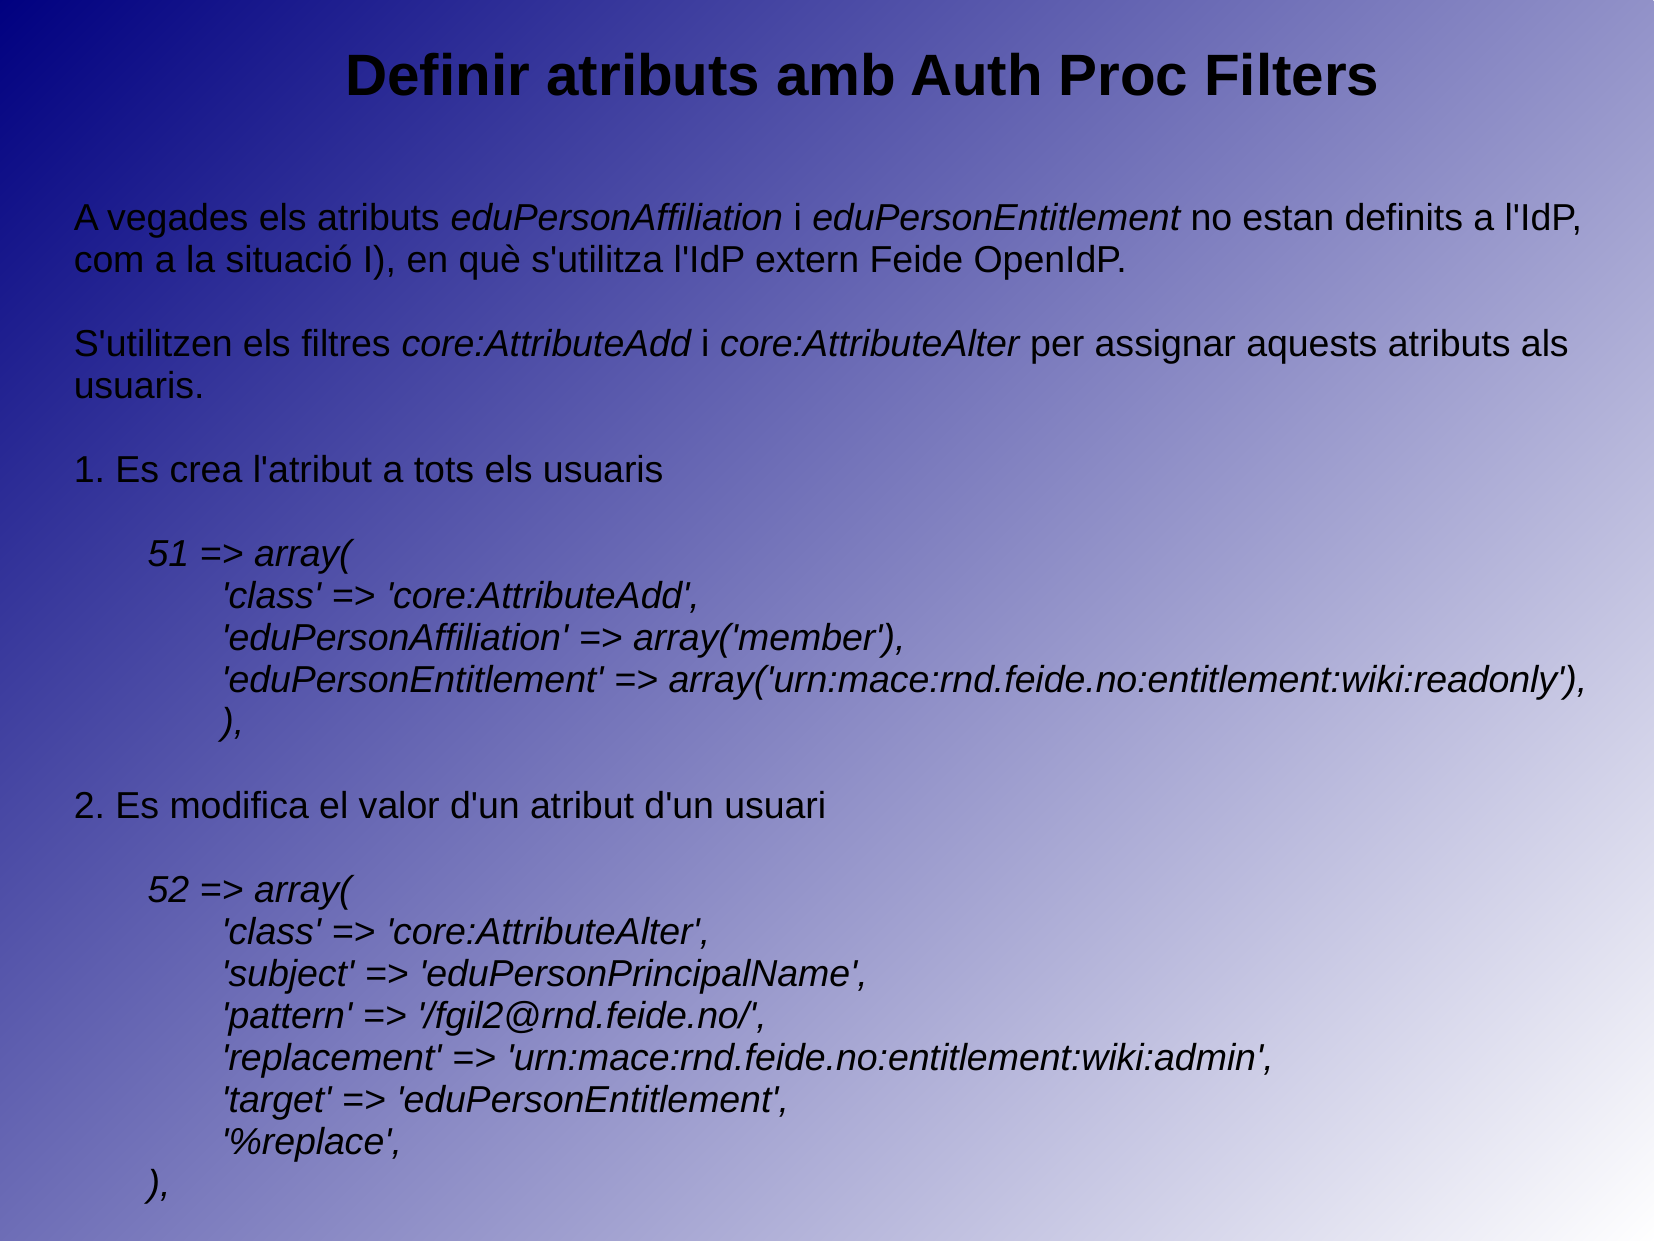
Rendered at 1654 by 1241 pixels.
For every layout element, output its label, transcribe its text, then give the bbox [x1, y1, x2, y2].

text_box A vegades els atributs eduPersonAffiliation i eduPersonEntitlement no estan definits a l'IdP, com a la situació I), en què s'utilitza l'IdP extern Feide OpenIdP. S'utilitzen els filtres core:AttributeAdd i core:AttributeAlter per assignar aquests atributs als usuaris. Es crea l'atribut a tots els usuaris 51 => array( 'class' => 'core:AttributeAdd', 'eduPersonAffiliation' => array('member'), 'eduPersonEntitlement' => array('urn:mace:rnd.feide.no:entitlement:wiki:readonly'), ), Es modifica el valor d'un atribut d'un usuari 52 => array( 'class' => 'core:AttributeAlter', 'subject' => 'eduPersonPrincipalName', 'pattern' => '/fgil2@rnd.feide.no/', 'replacement' => 'urn:mace:rnd.feide.no:entitlement:wiki:admin', 'target' => 'eduPersonEntitlement', '%replace', ), [59, 188, 1619, 1212]
text_box Definir atributs amb Auth Proc Filters [330, 35, 1396, 116]
